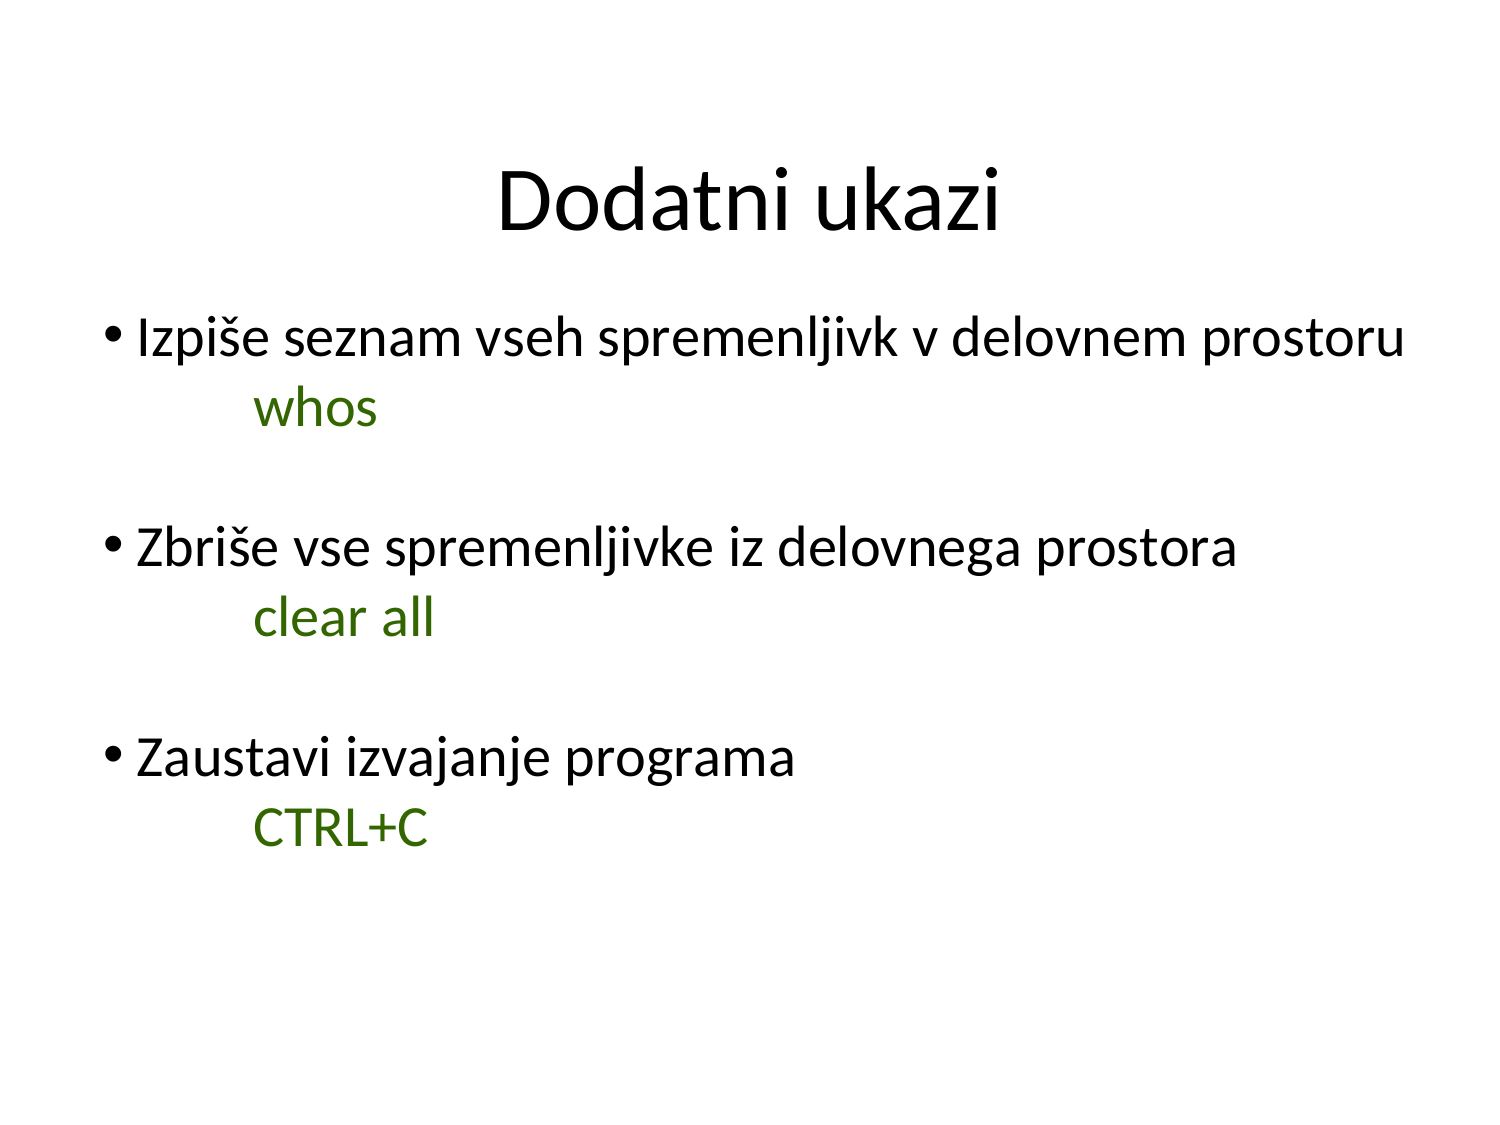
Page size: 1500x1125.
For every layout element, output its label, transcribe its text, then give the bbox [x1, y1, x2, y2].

text_box Izpiše seznam vseh spremenljivk v delovnem prostoru whos Zbriše vse spremenljivke iz delovnega prostora clear all Zaustavi izvajanje programa CTRL+C [88, 290, 1447, 1007]
title Dodatni ukazi [112, 99, 1388, 288]
